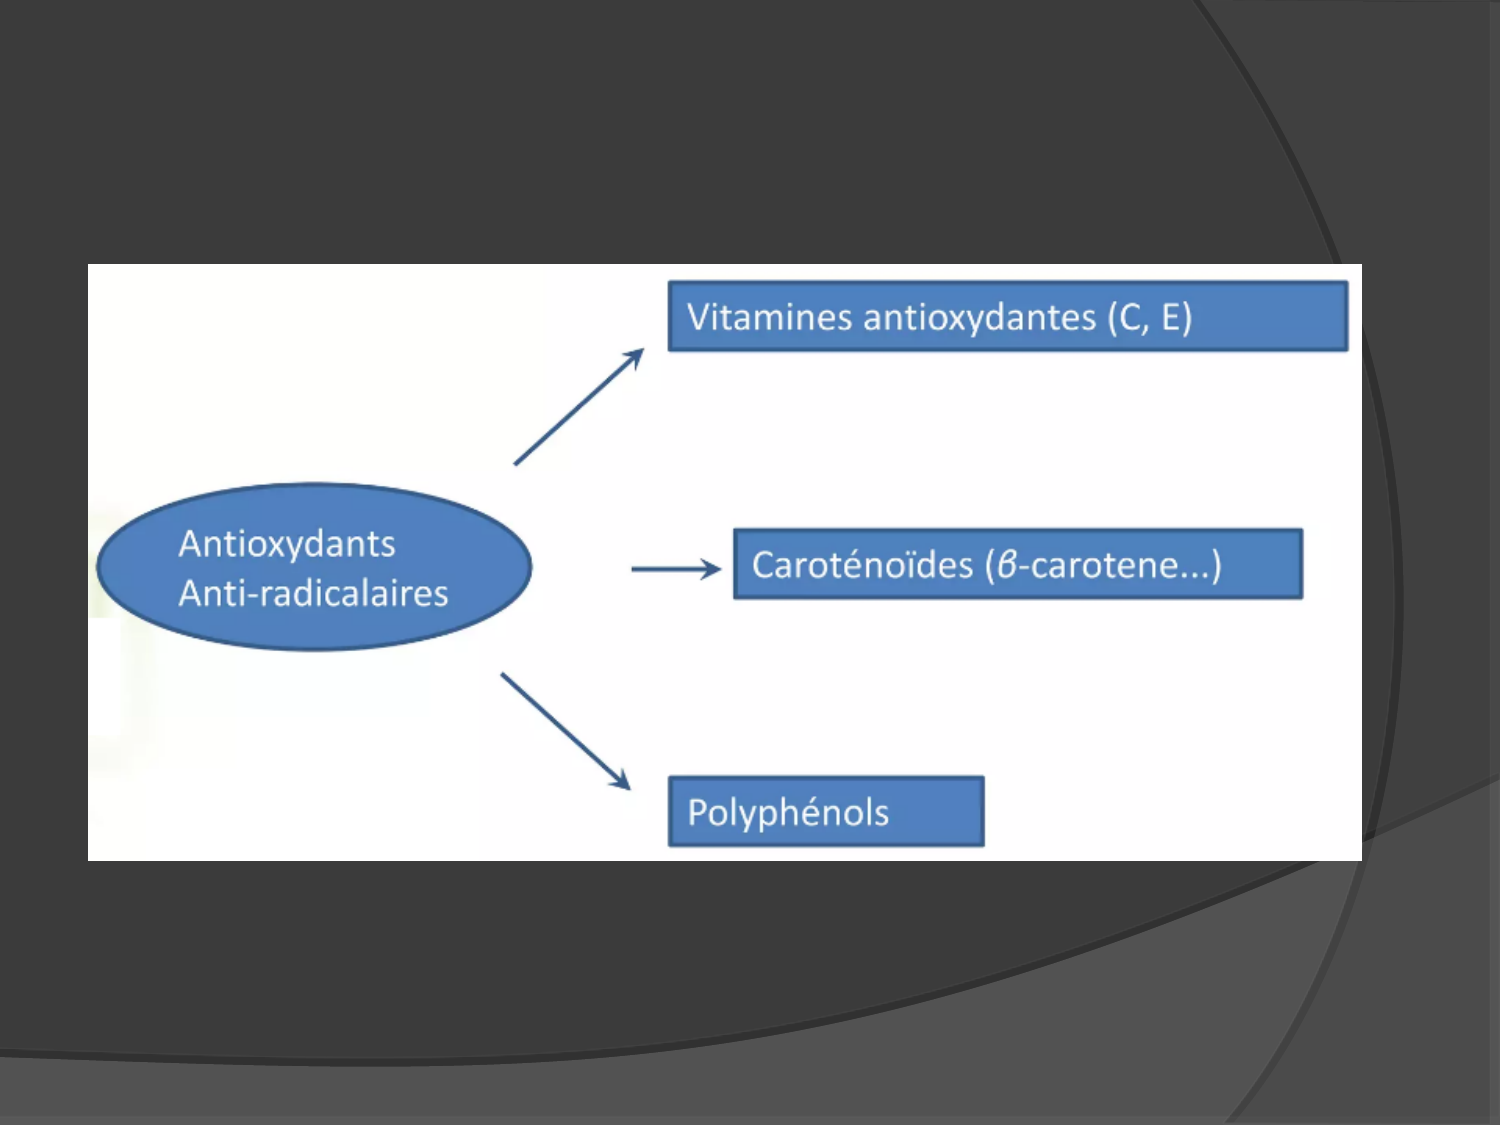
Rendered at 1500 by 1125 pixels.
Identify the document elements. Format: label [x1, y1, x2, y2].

picture [88, 264, 1362, 861]
